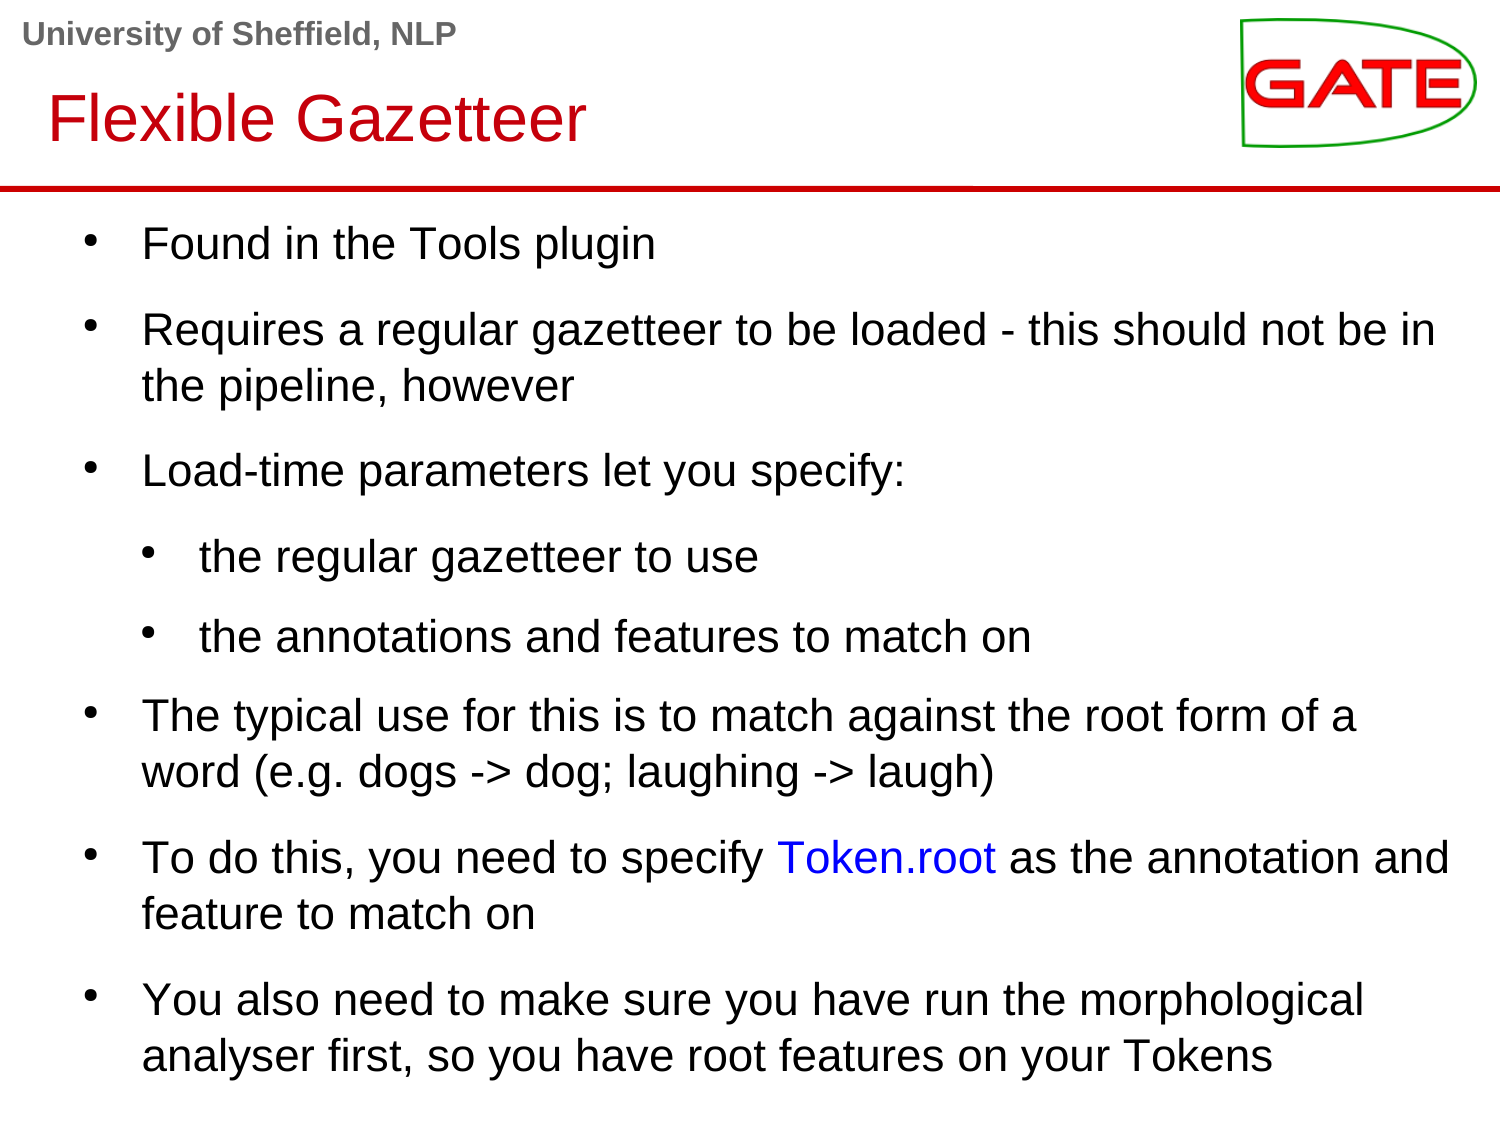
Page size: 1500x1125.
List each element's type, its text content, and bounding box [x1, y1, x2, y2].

list Found in the Tools plugin Requires a regular gazetteer to be loaded - this should not be in the pipeline, however Load-time parameters let you specify: the regular gazetteer to use the annotations and features to match on The typical use for this is to match against the root form of a word (e.g. dogs -> dog; laughing -> laugh) To do this, you need to specify Token.root as the annotation and feature to match on You also need to make sure you have run the morphological analyser first, so you have root features on your Tokens [82, 212, 1465, 1063]
title Flexible Gazetteer [47, 59, 1241, 180]
picture [1240, 18, 1477, 148]
